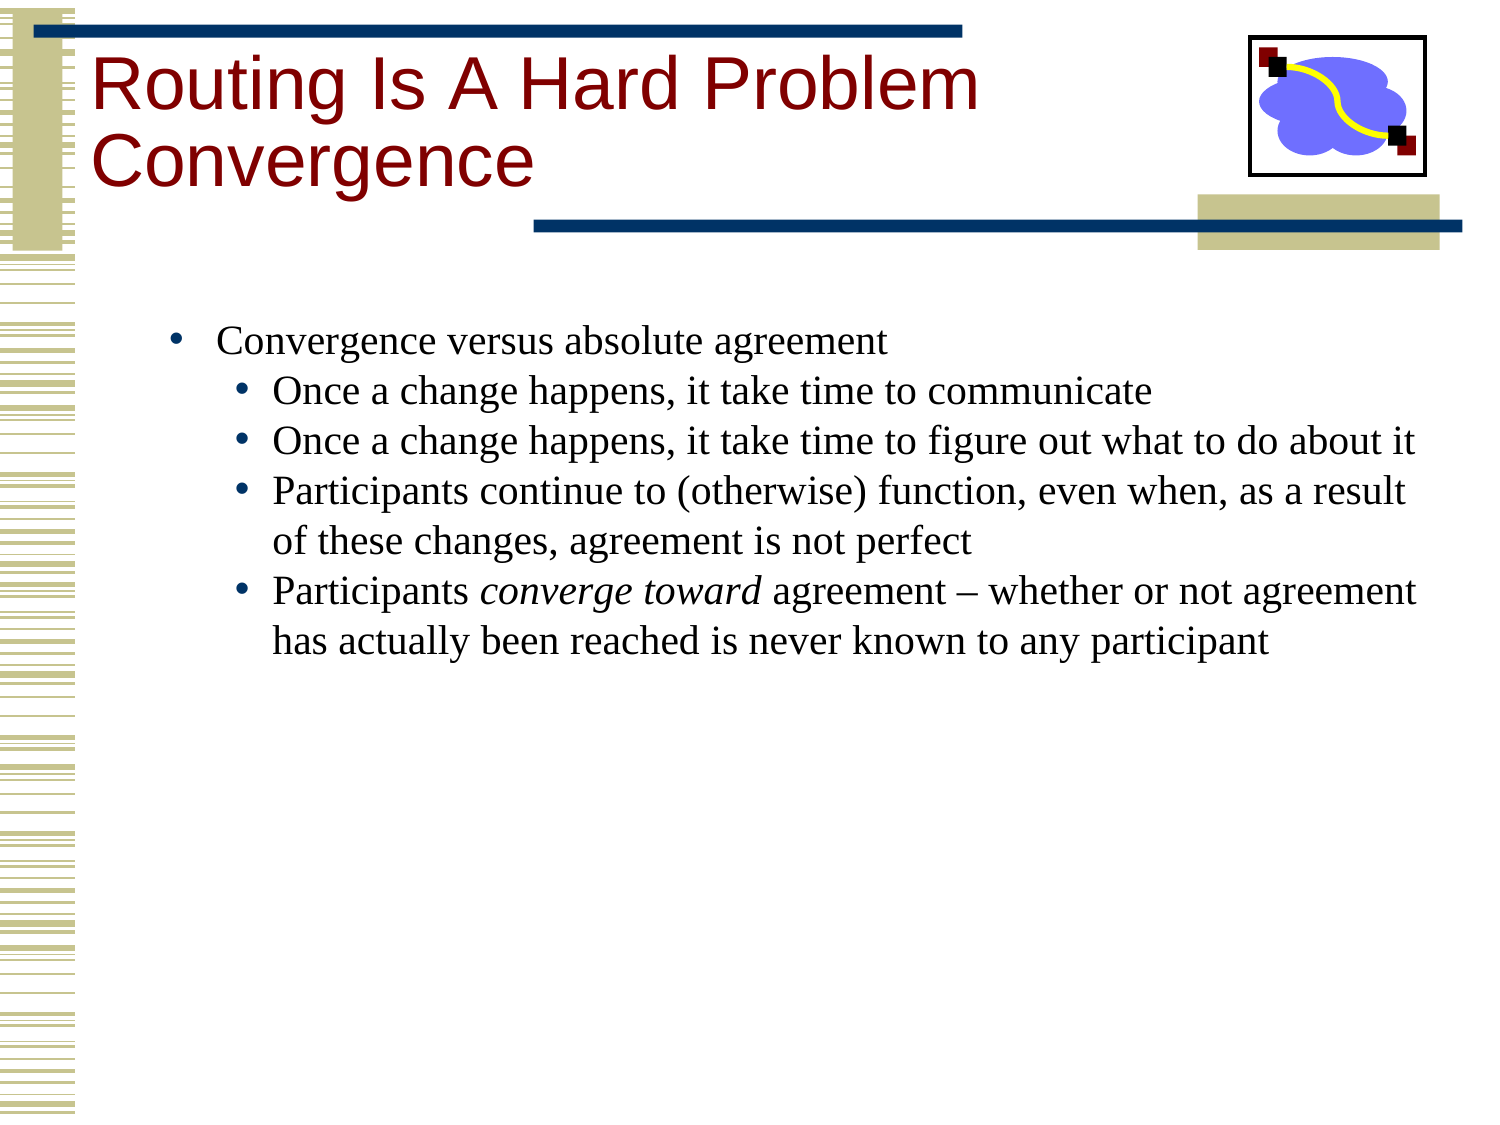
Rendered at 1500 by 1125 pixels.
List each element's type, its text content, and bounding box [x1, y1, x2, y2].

title Routing Is A Hard Problem Convergence [75, 24, 1463, 226]
text_box Convergence versus absolute agreement Once a change happens, it take time to communicate Once a change happens, it take time to figure out what to do about it Participants continue to (otherwise) function, even when, as a result of these changes, agreement is not perfect Participants converge toward agreement – whether or not agreement has actually been reached is never known to any participant [75, 261, 1443, 838]
